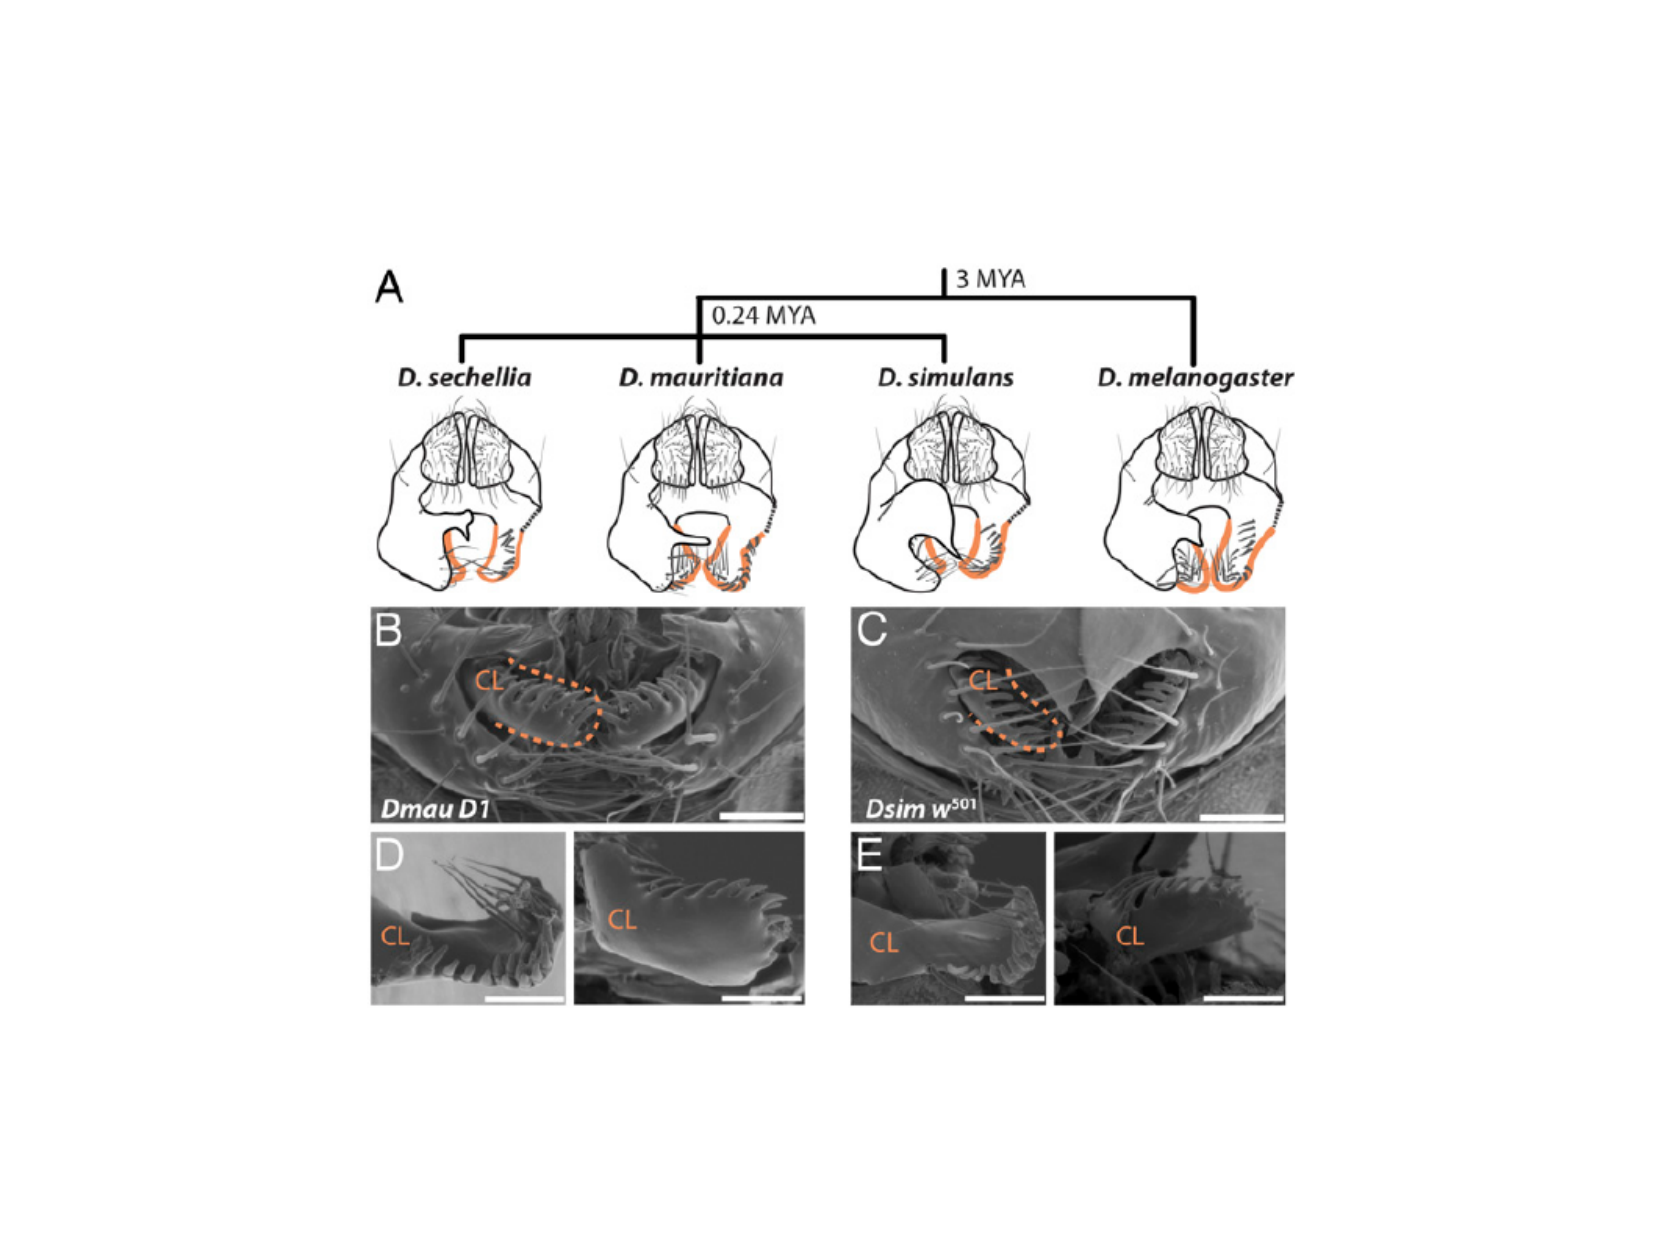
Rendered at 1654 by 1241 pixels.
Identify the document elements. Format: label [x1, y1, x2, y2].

picture [349, 227, 1309, 1012]
